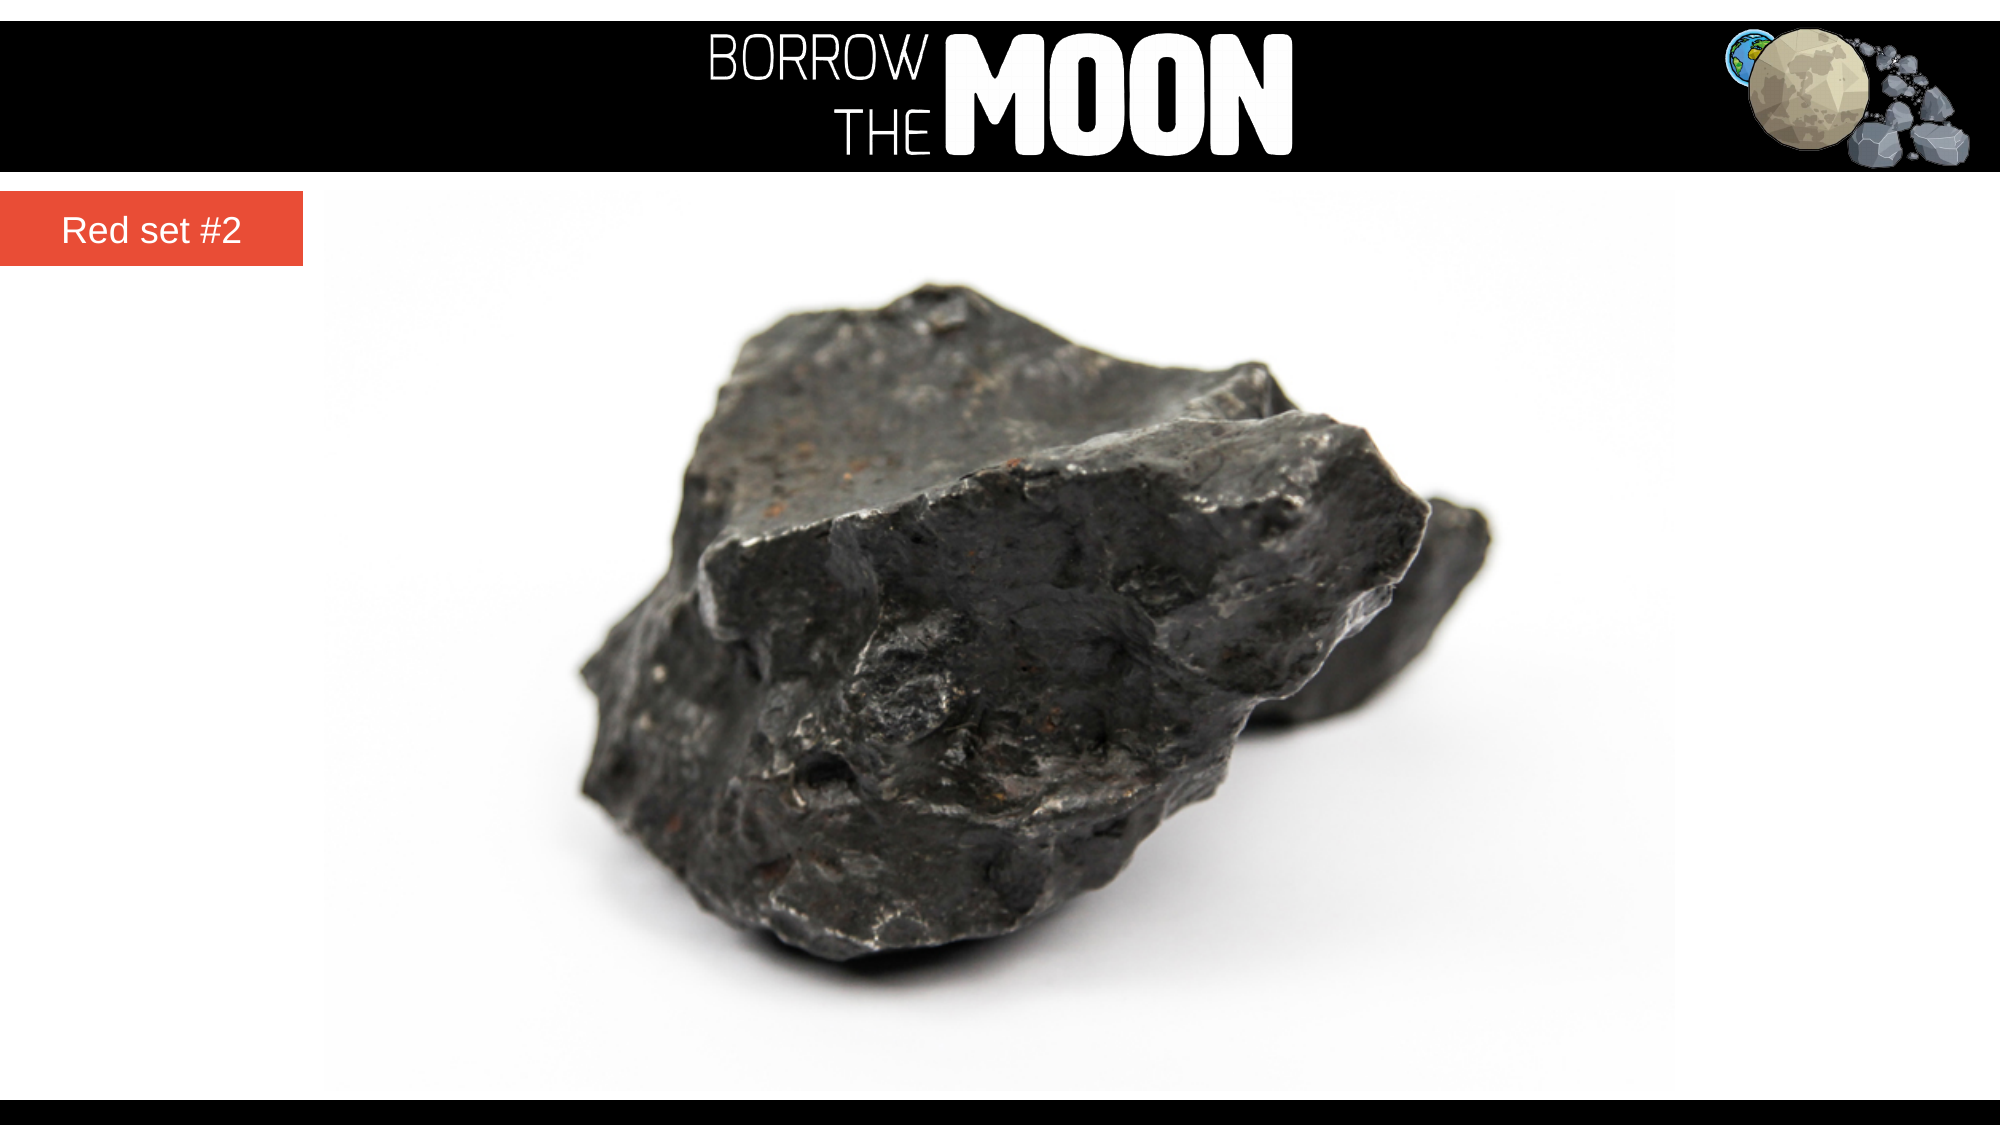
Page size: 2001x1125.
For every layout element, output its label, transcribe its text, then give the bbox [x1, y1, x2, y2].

text_box Red set #2 [0, 191, 303, 266]
picture [324, 190, 1675, 1091]
